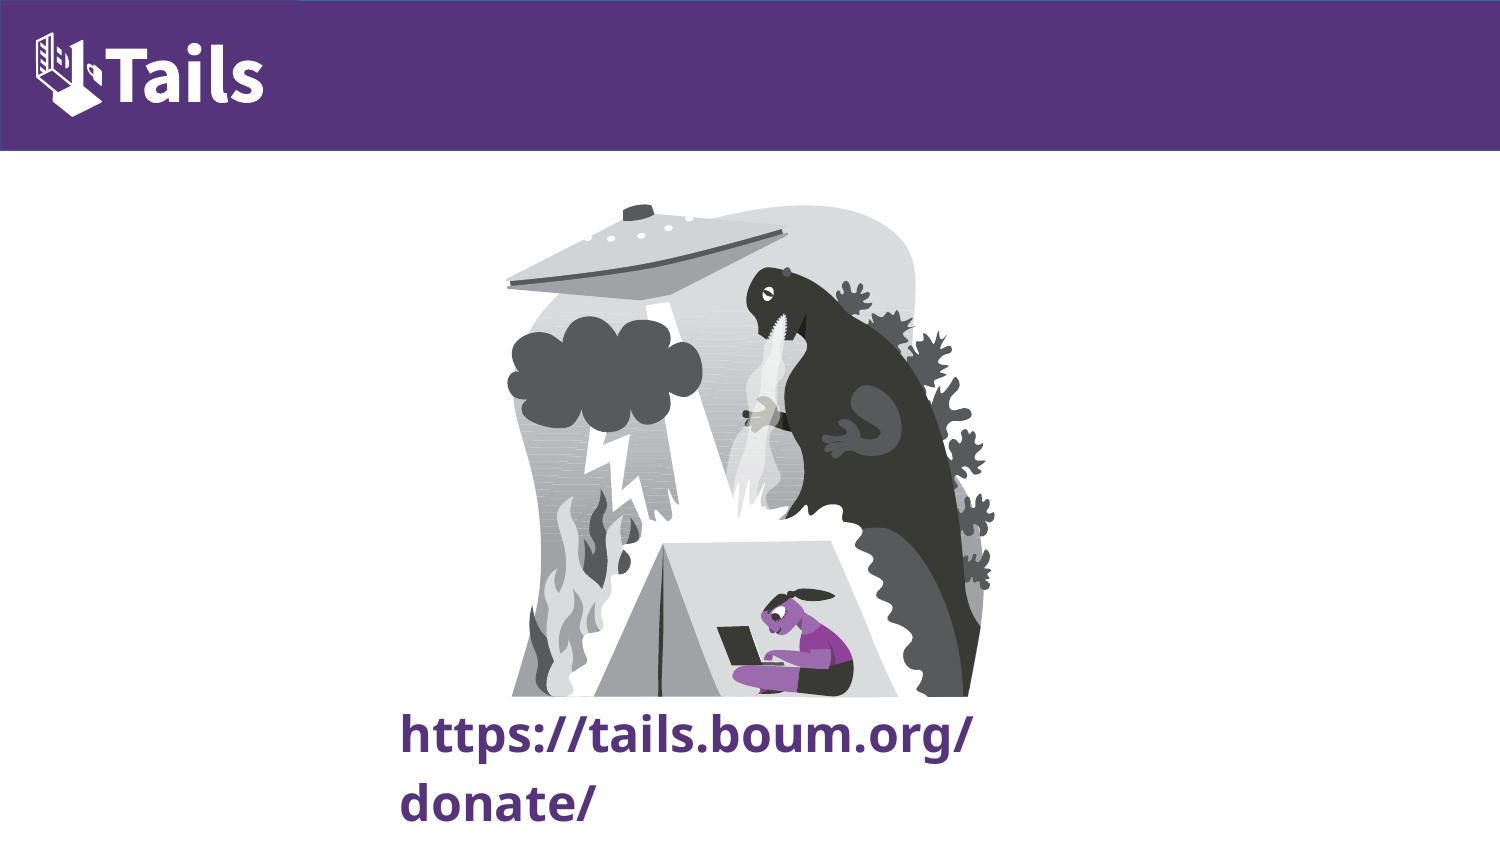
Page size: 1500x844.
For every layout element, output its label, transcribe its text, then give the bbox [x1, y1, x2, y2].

title https://tails.boum.org/donate/ [399, 730, 1101, 806]
picture [452, 195, 1048, 701]
